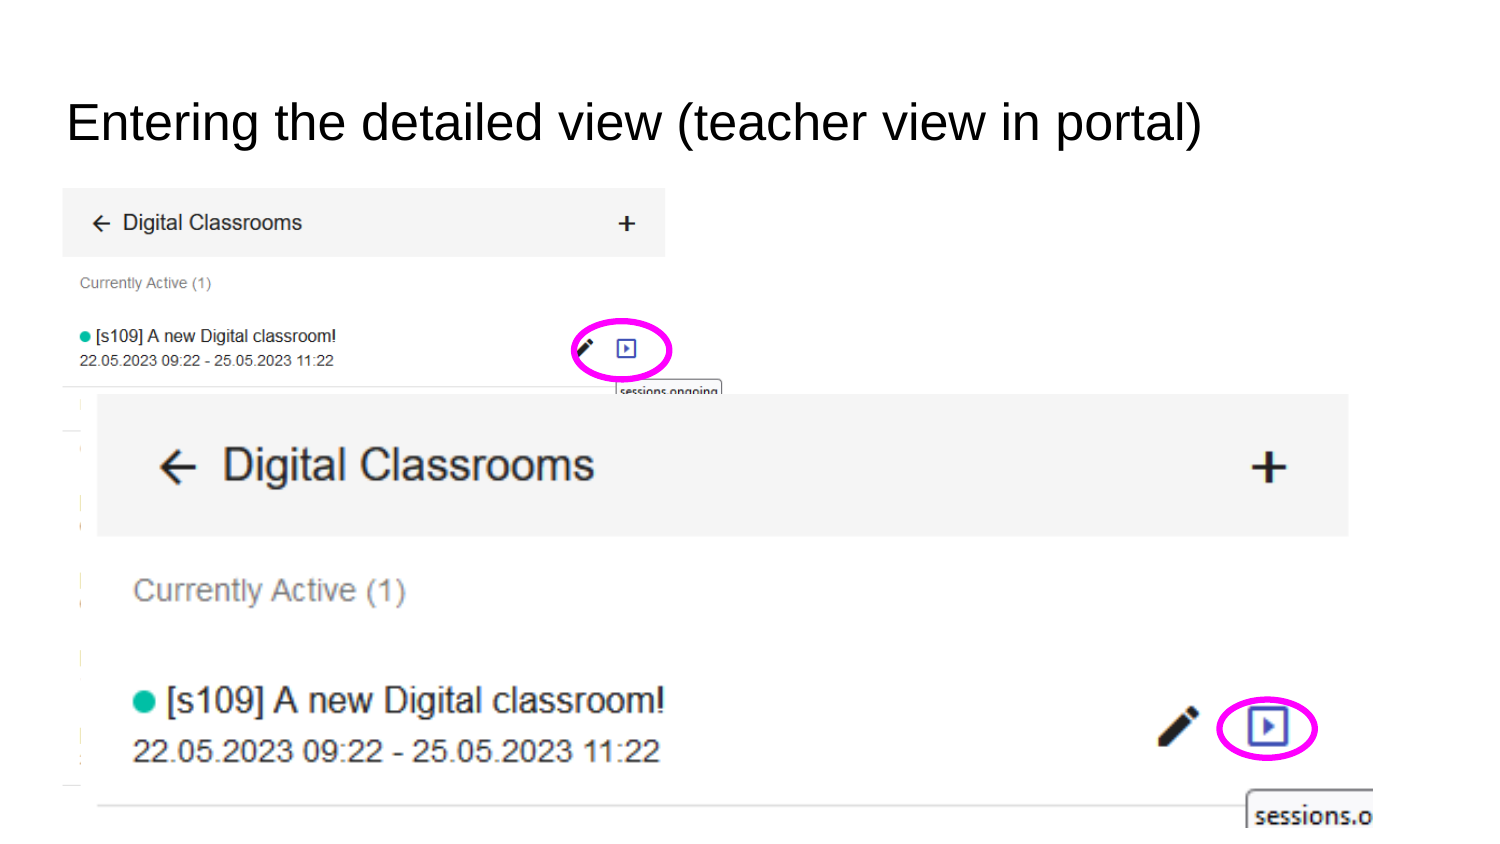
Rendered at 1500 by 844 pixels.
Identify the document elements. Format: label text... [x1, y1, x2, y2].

picture [54, 188, 1428, 828]
title Entering the detailed view (teacher view in portal) [51, 72, 1449, 167]
